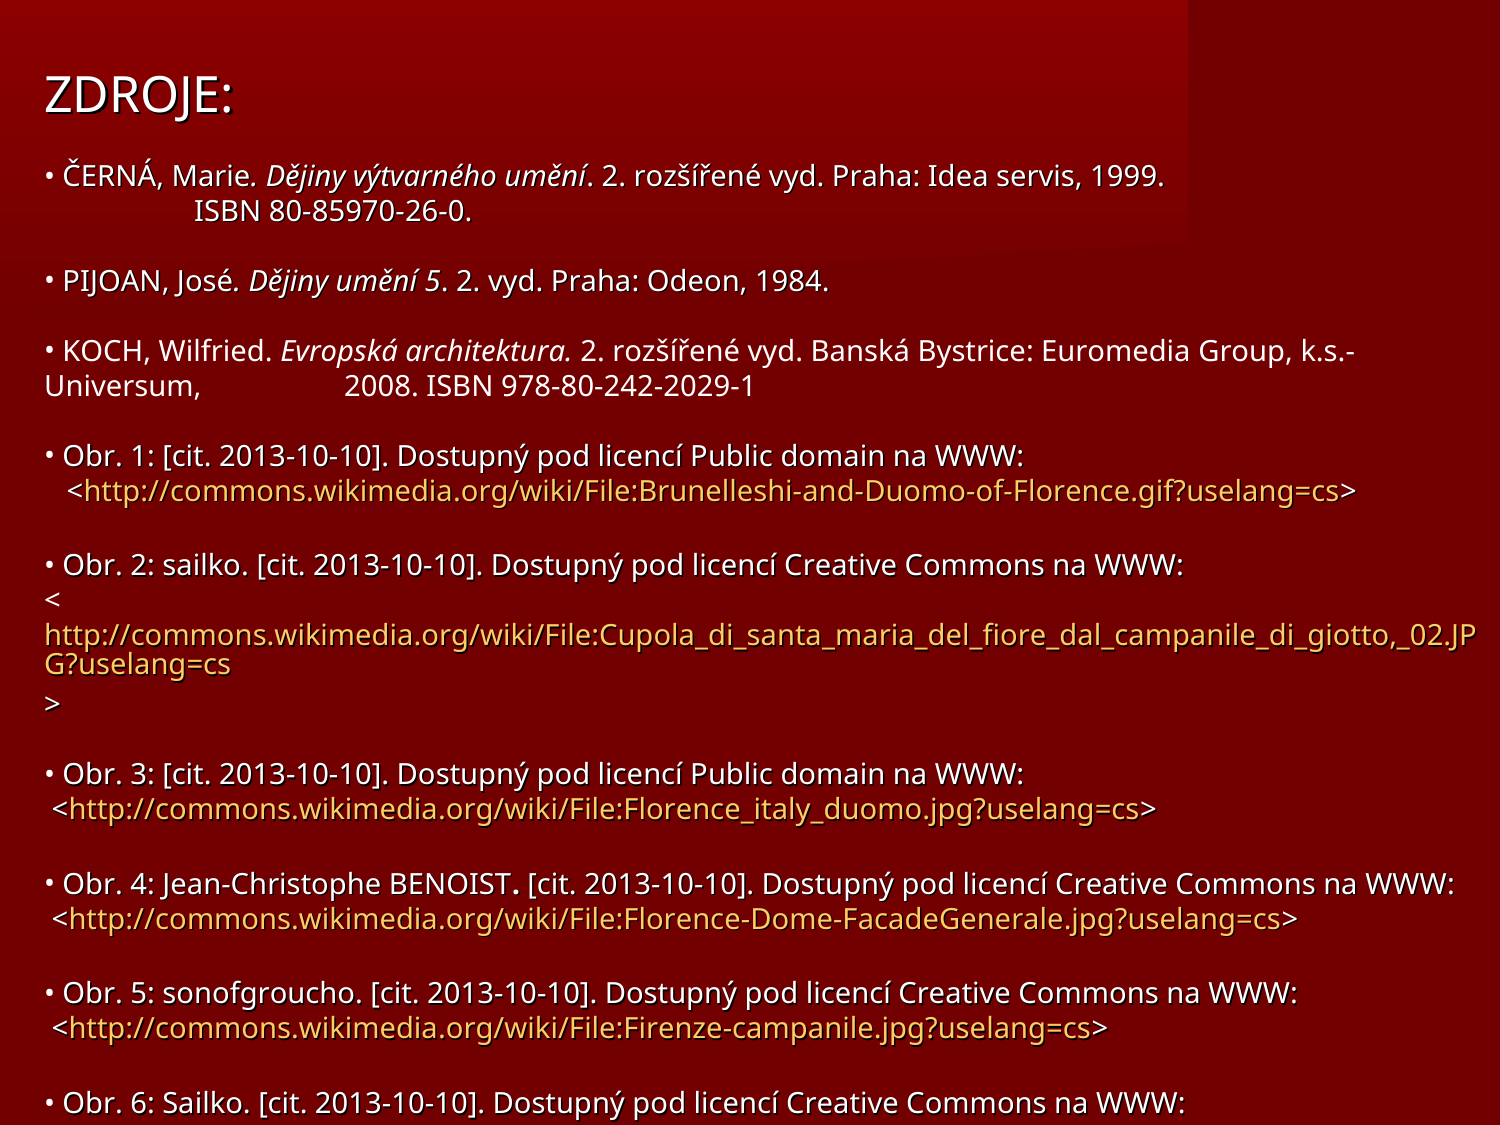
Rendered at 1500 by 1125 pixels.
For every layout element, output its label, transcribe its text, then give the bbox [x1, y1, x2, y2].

text_box ZDROJE: ČERNÁ, Marie. Dějiny výtvarného umění. 2. rozšířené vyd. Praha: Idea servis, 1999. ISBN 80-85970-26-0. PIJOAN, José. Dějiny umění 5. 2. vyd. Praha: Odeon, 1984. KOCH, Wilfried. Evropská architektura. 2. rozšířené vyd. Banská Bystrice: Euromedia Group, k.s.-Universum, 2008. ISBN 978-80-242-2029-1 Obr. 1: [cit. 2013-10-10]. Dostupný pod licencí Public domain na WWW: <http://commons.wikimedia.org/wiki/File:Brunelleshi-and-Duomo-of-Florence.gif?uselang=cs> Obr. 2: sailko. [cit. 2013-10-10]. Dostupný pod licencí Creative Commons na WWW: <http://commons.wikimedia.org/wiki/File:Cupola_di_santa_maria_del_fiore_dal_campanile_di_giotto,_02.JPG?uselang=cs> Obr. 3: [cit. 2013-10-10]. Dostupný pod licencí Public domain na WWW: <http://commons.wikimedia.org/wiki/File:Florence_italy_duomo.jpg?uselang=cs> Obr. 4: Jean-Christophe BENOIST. [cit. 2013-10-10]. Dostupný pod licencí Creative Commons na WWW: <http://commons.wikimedia.org/wiki/File:Florence-Dome-FacadeGenerale.jpg?uselang=cs> Obr. 5: sonofgroucho. [cit. 2013-10-10]. Dostupný pod licencí Creative Commons na WWW: <http://commons.wikimedia.org/wiki/File:Firenze-campanile.jpg?uselang=cs> Obr. 6: Sailko. [cit. 2013-10-10]. Dostupný pod licencí Creative Commons na WWW: <http://commons.wikimedia.org/wiki/File:Spedale_degli_Innocenti.JPG> [29, 54, 1500, 1125]
